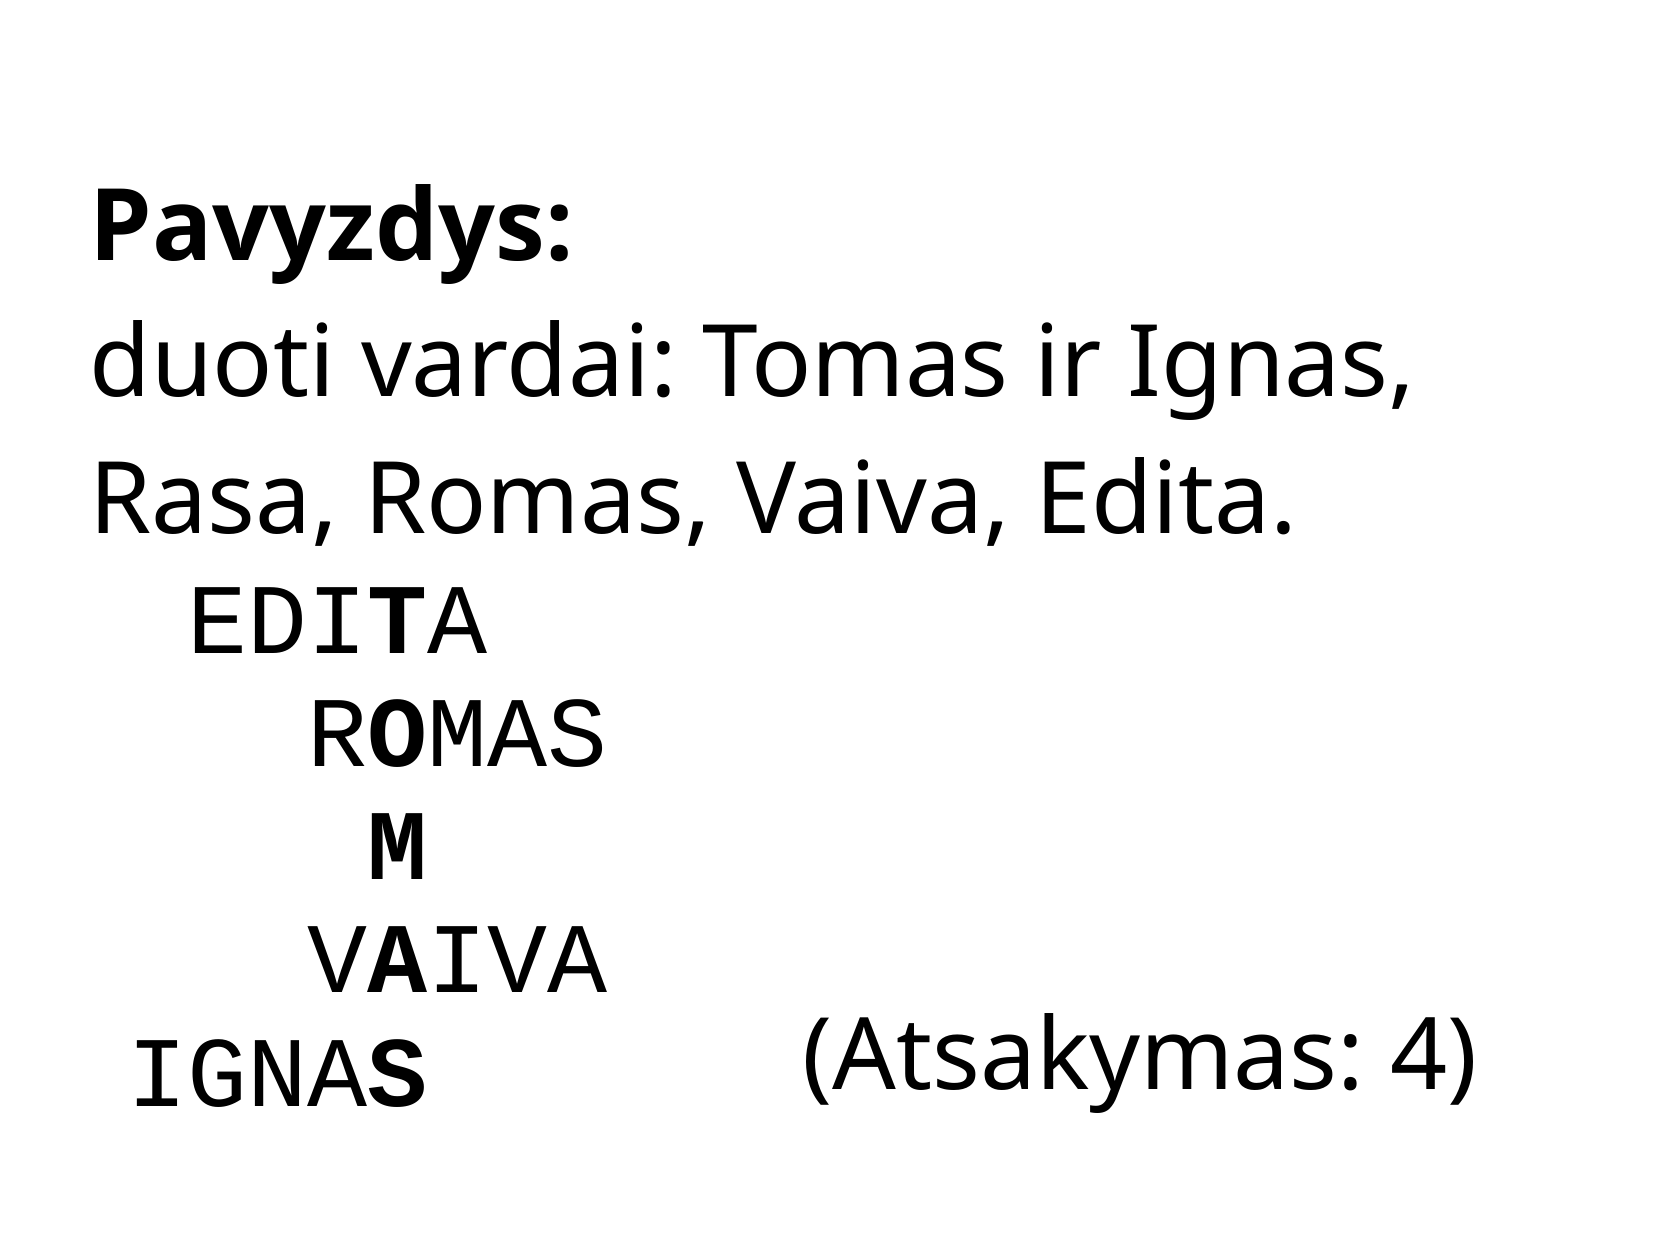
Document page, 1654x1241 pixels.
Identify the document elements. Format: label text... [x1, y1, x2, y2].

text_box EDITA ROMAS M VAIVA IGNAS [112, 562, 713, 1144]
text_box Pavyzdys: duoti vardai: Tomas ir Ignas, Rasa, Romas, Vaiva, Edita. [75, 146, 1576, 510]
text_box (Atsakymas: 4) [787, 975, 1501, 1107]
